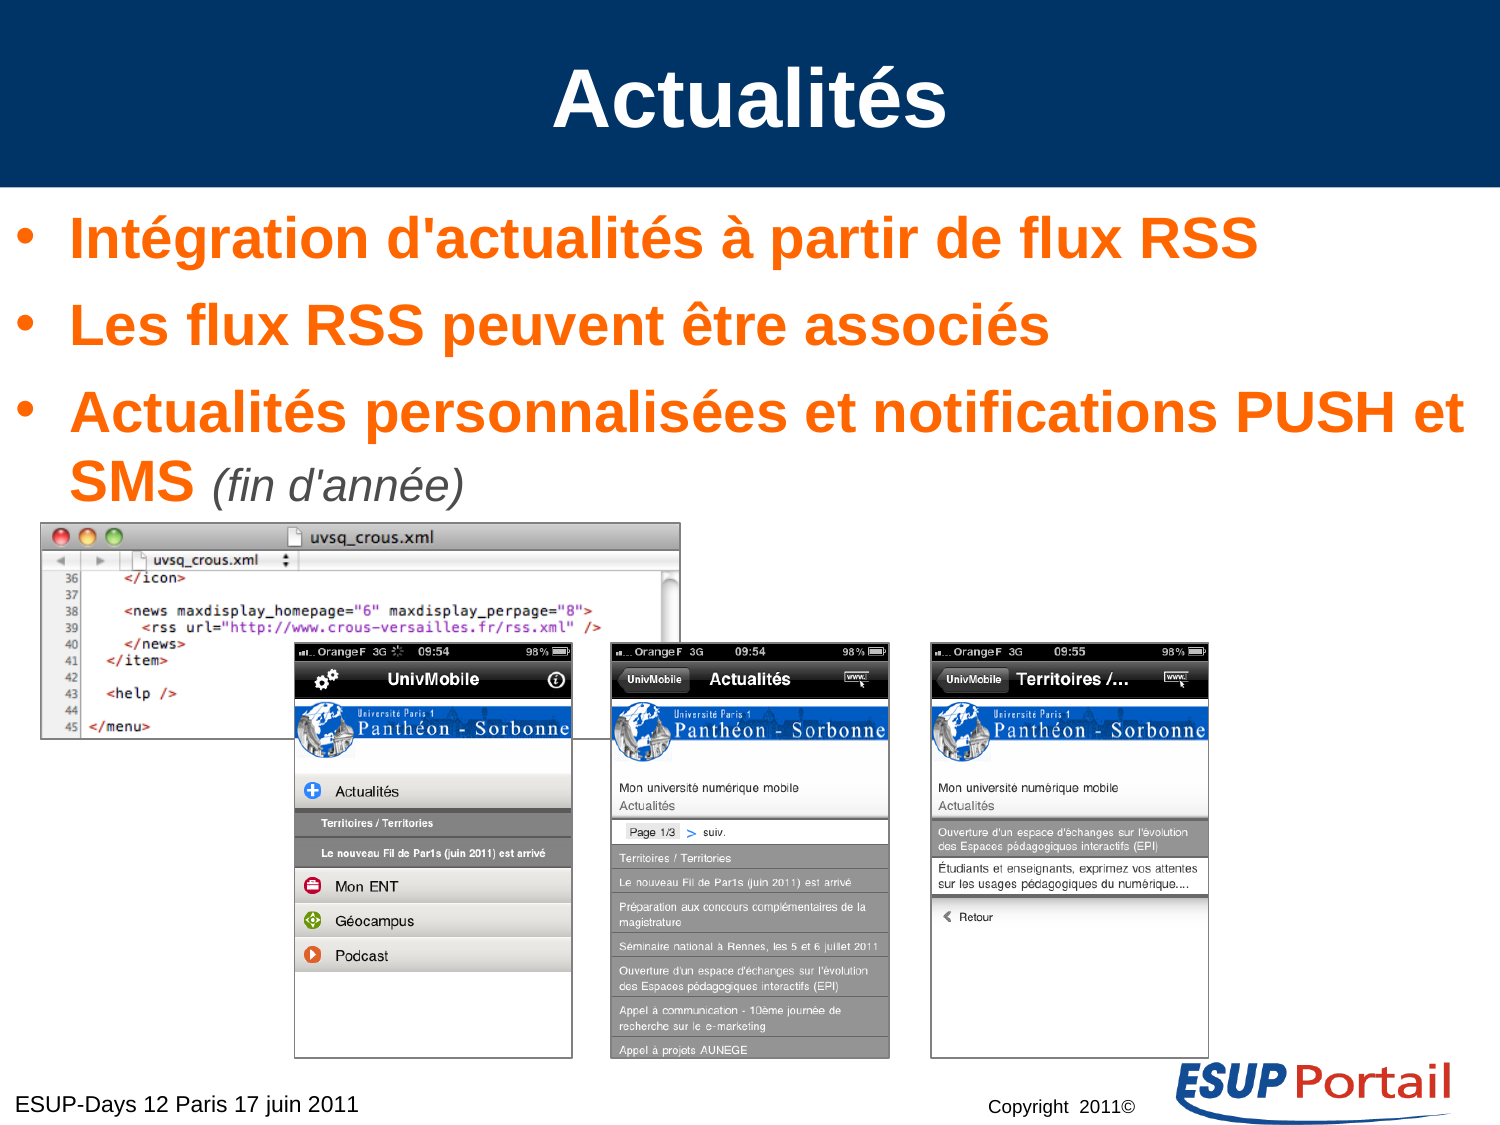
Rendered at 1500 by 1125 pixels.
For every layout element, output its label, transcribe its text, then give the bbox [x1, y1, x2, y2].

picture [41, 523, 680, 739]
picture [1175, 1074, 1451, 1125]
text_box Intégration d'actualités à partir de flux RSS Les flux RSS peuvent être associés Actualités personnalisées et notifications PUSH et SMS (fin d'année) [0, 177, 1500, 1074]
picture [295, 643, 572, 1058]
picture [612, 643, 888, 1058]
text_box Actualités [0, 0, 1500, 177]
text_box ESUP-Days 12 Paris 17 juin 2011 [0, 1074, 632, 1125]
picture [931, 643, 1208, 1058]
